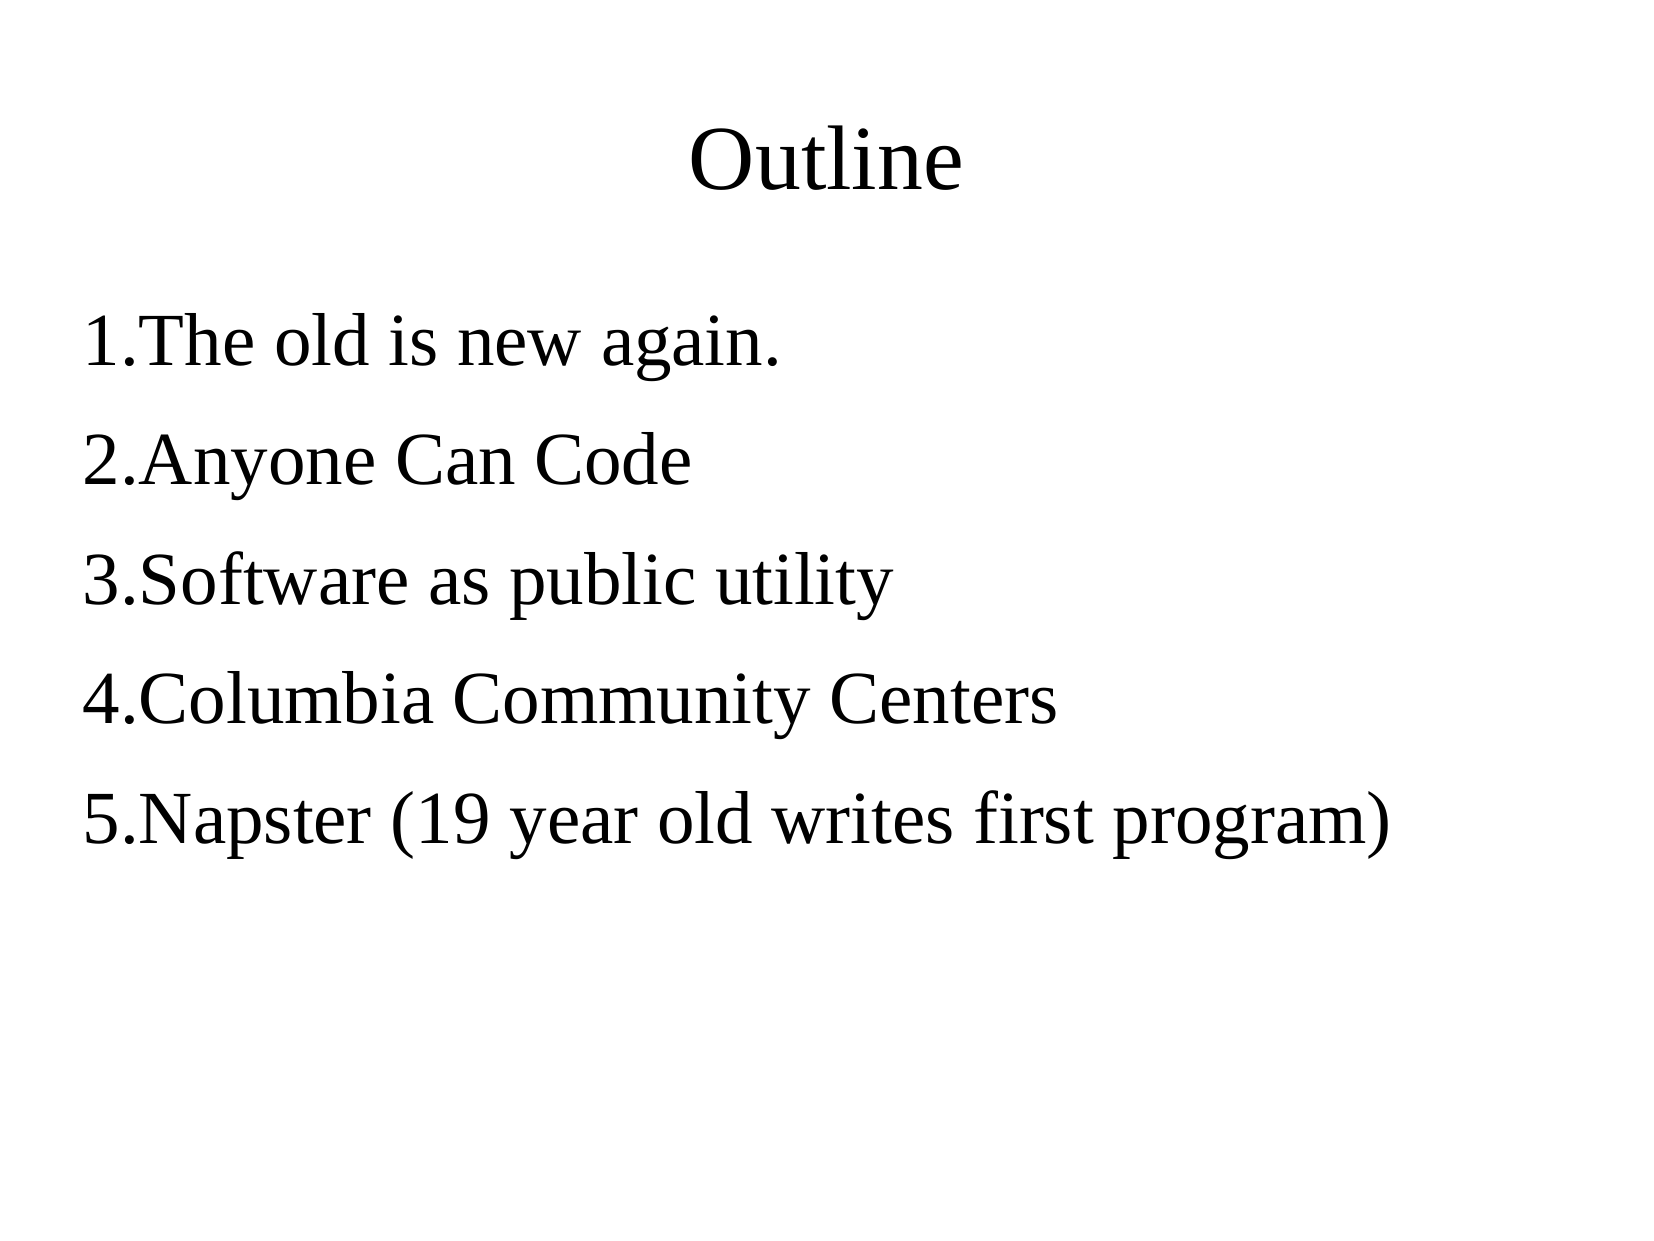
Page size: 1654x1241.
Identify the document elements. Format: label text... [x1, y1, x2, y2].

title Outline [82, 49, 1571, 257]
list The old is new again. Anyone Can Code Software as public utility Columbia Community Centers Napster (19 year old writes first program) [82, 290, 1571, 1094]
